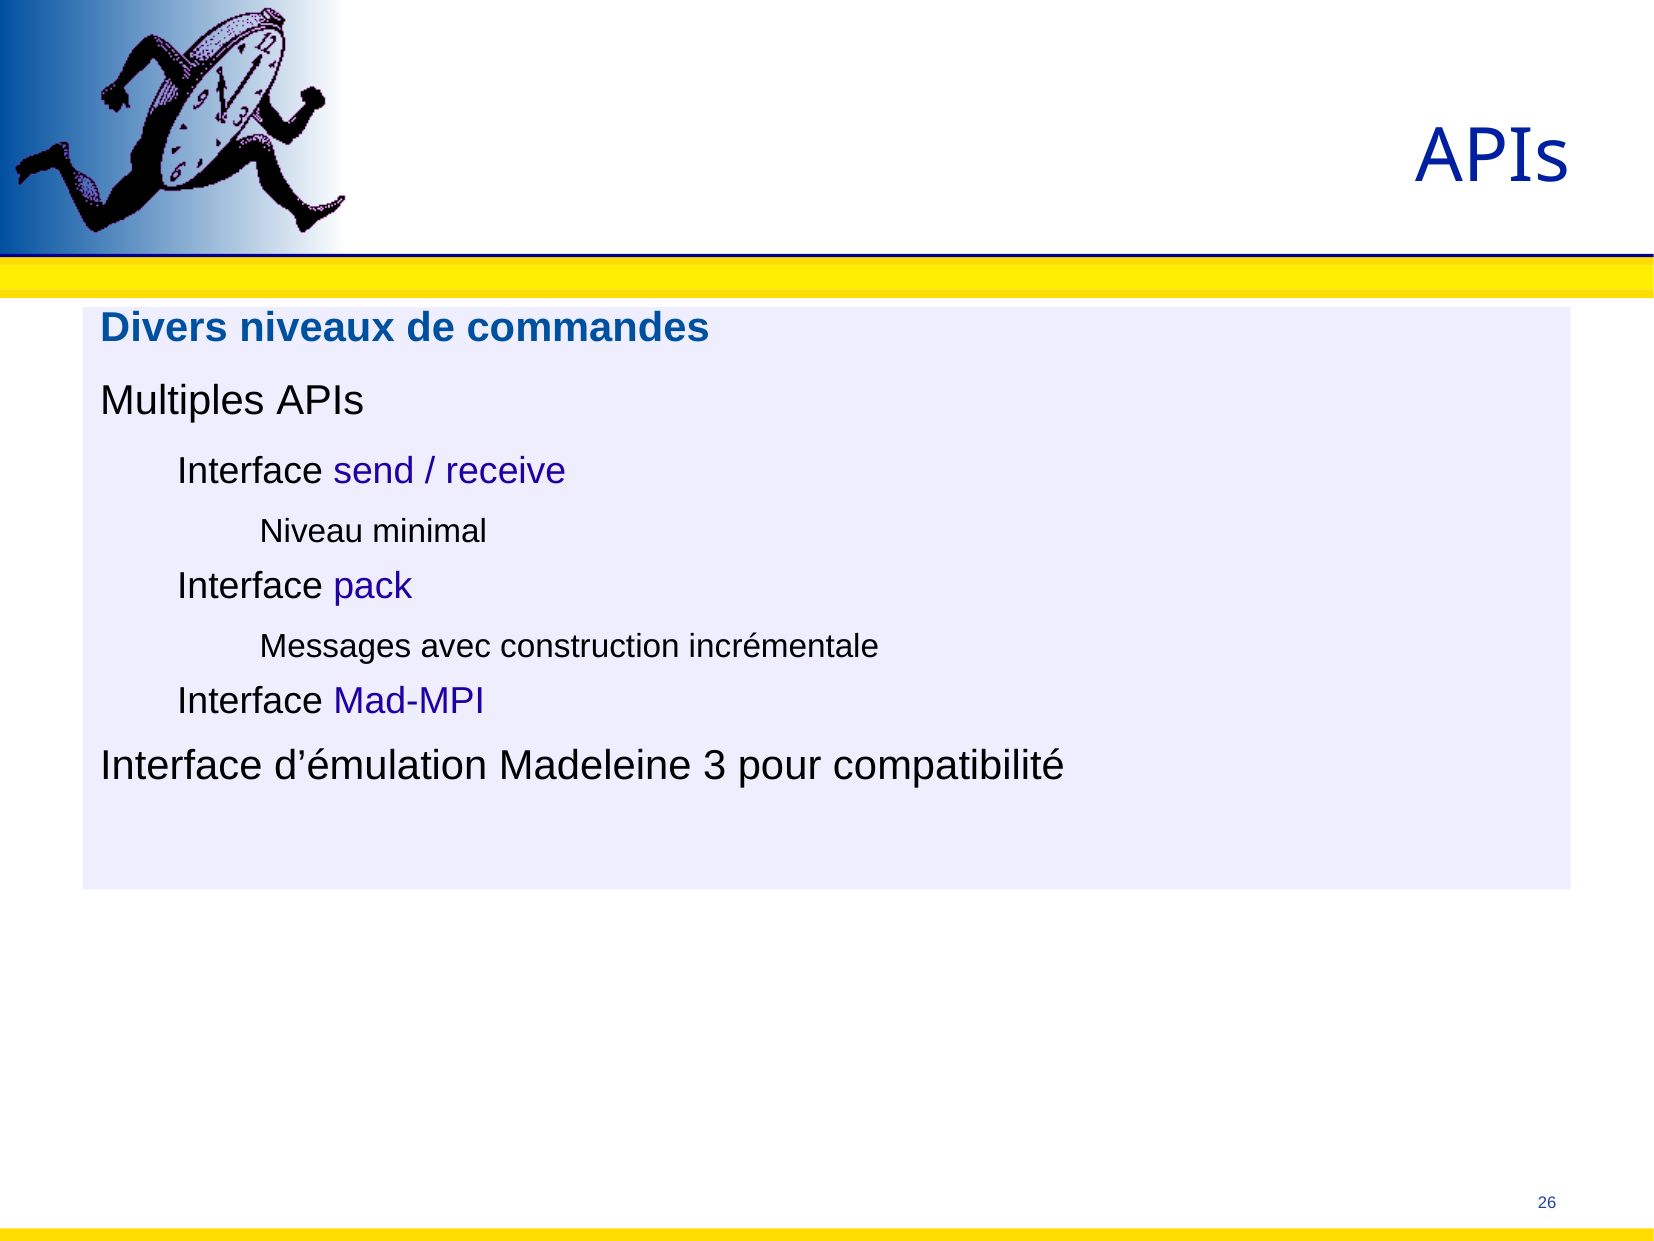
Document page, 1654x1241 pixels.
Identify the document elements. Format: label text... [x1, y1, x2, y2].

title APIs [372, 49, 1571, 257]
list Divers niveaux de commandes Multiples APIs Interface send / receive Niveau minimal Interface pack Messages avec construction incrémentale Interface Mad-MPI Interface d’émulation Madeleine 3 pour compatibilité [82, 307, 1571, 890]
picture [14, 0, 353, 245]
